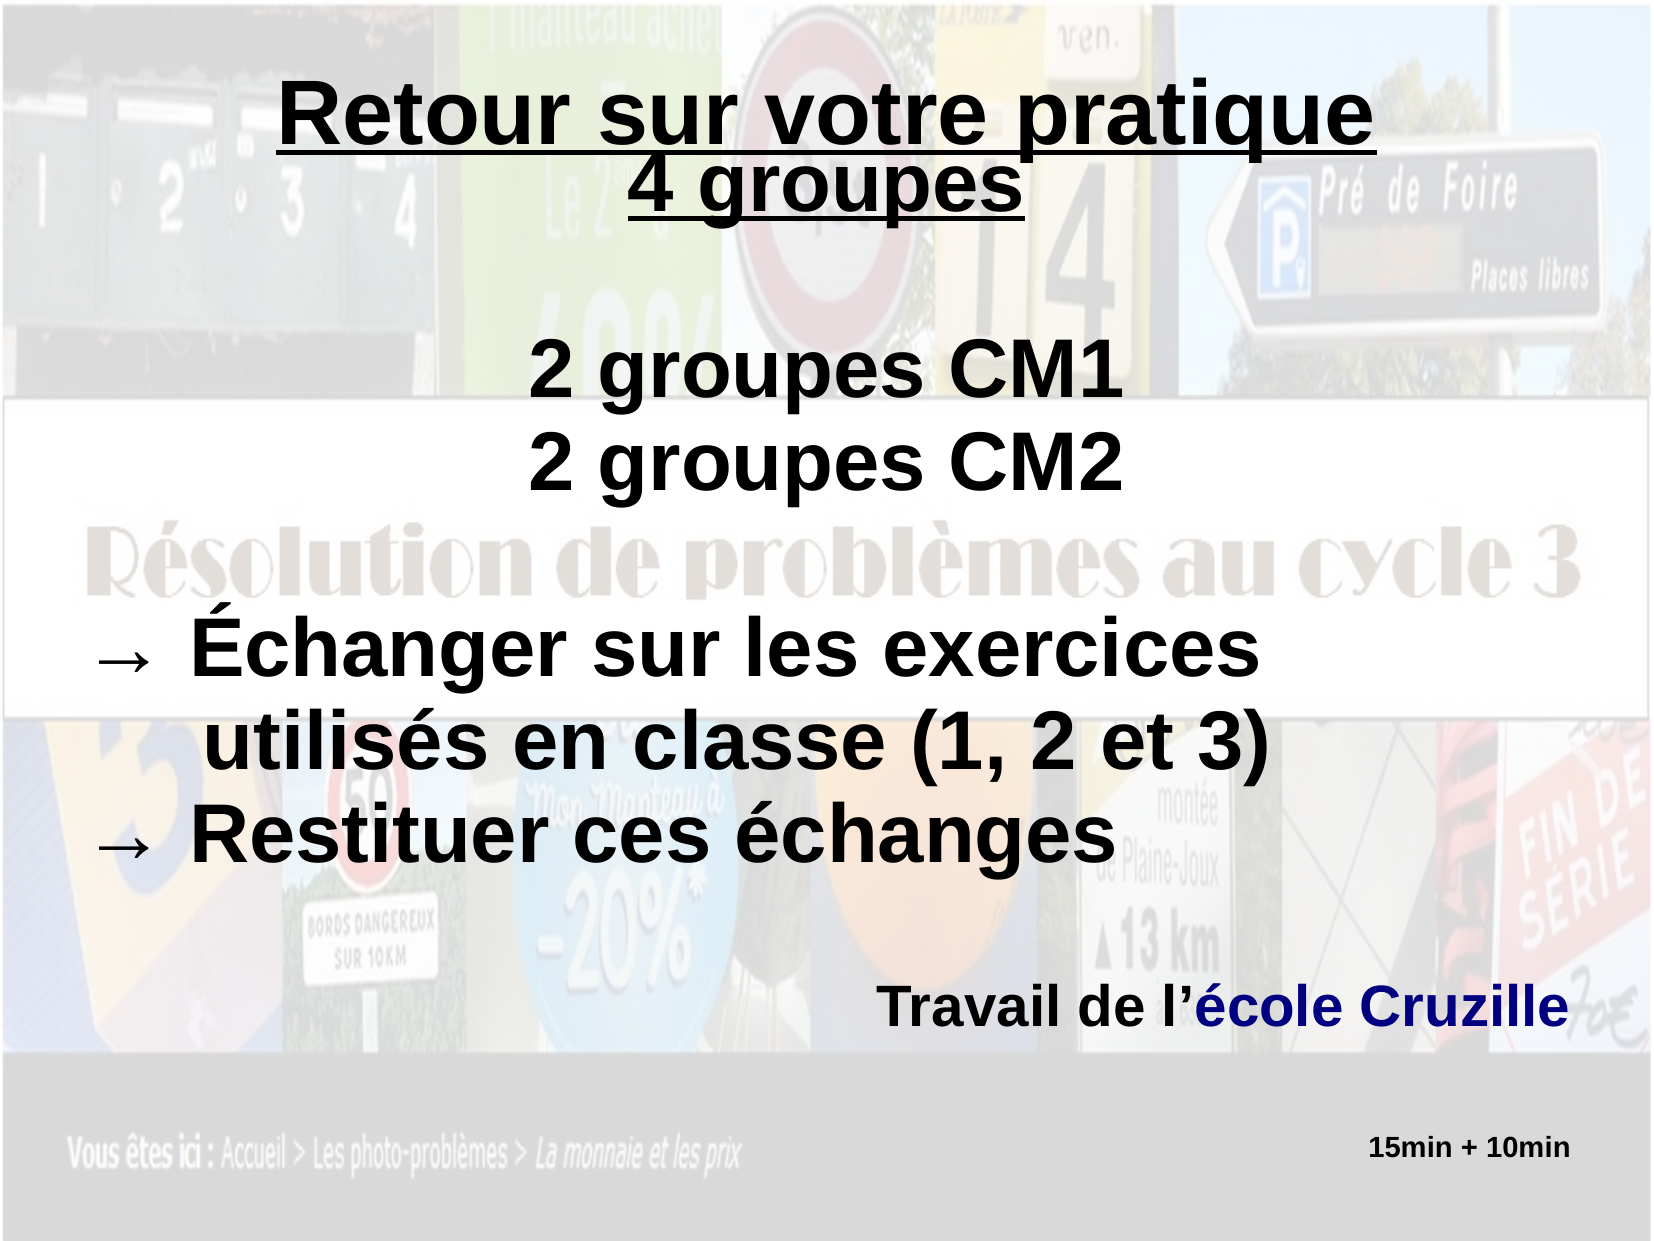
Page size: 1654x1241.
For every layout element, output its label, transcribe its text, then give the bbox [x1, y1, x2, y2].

subtitle 4 groupes 2 groupes CM1 2 groupes CM2 → Échanger sur les exercices utilisés en classe (1, 2 et 3) → Restituer ces échanges Travail de l’école Cruzille 15min + 10min [82, 136, 1571, 1165]
title Retour sur votre pratique [29, 49, 1625, 178]
